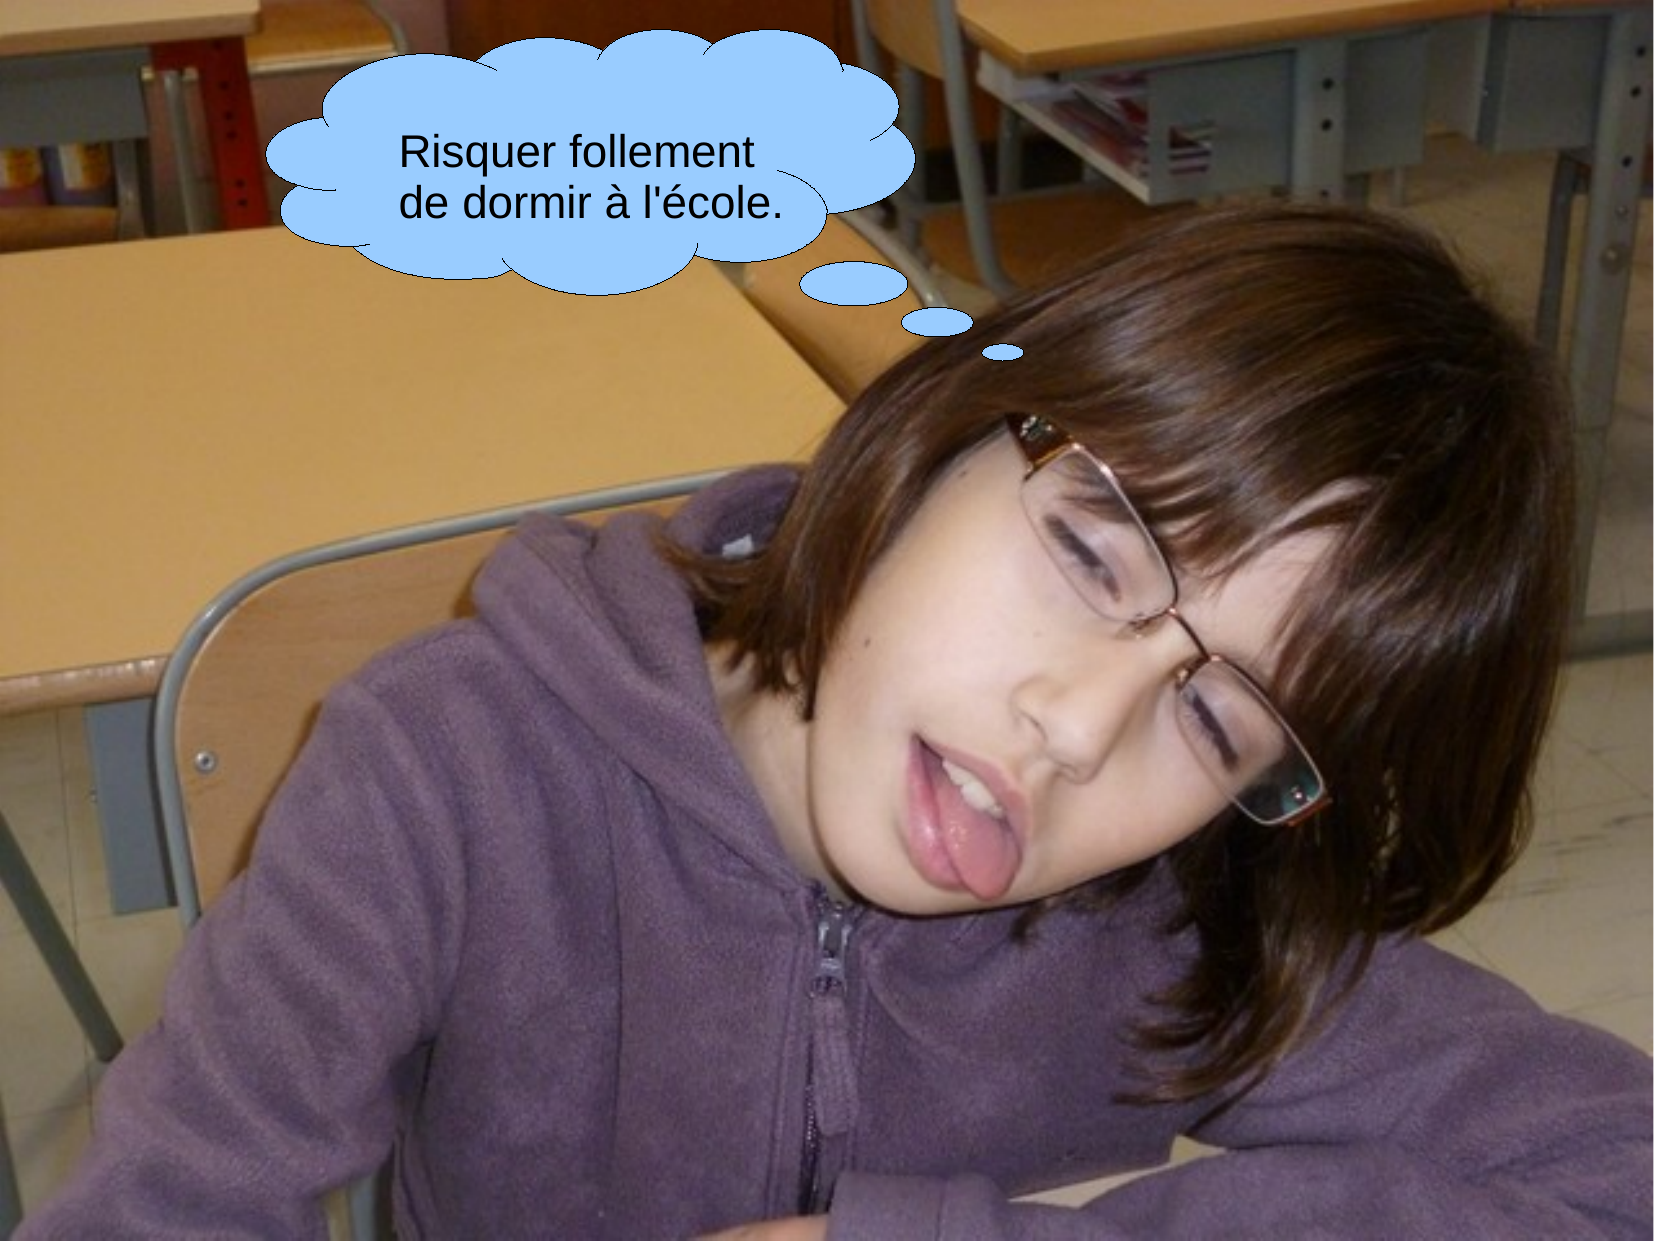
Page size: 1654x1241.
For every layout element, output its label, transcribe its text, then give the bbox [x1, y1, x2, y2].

text_box Risquer follement de dormir à l'école. [383, 118, 800, 235]
text_box [981, 343, 1024, 362]
text_box [901, 307, 974, 337]
text_box [799, 261, 908, 306]
picture [0, 0, 1654, 1241]
text_box [265, 29, 916, 296]
